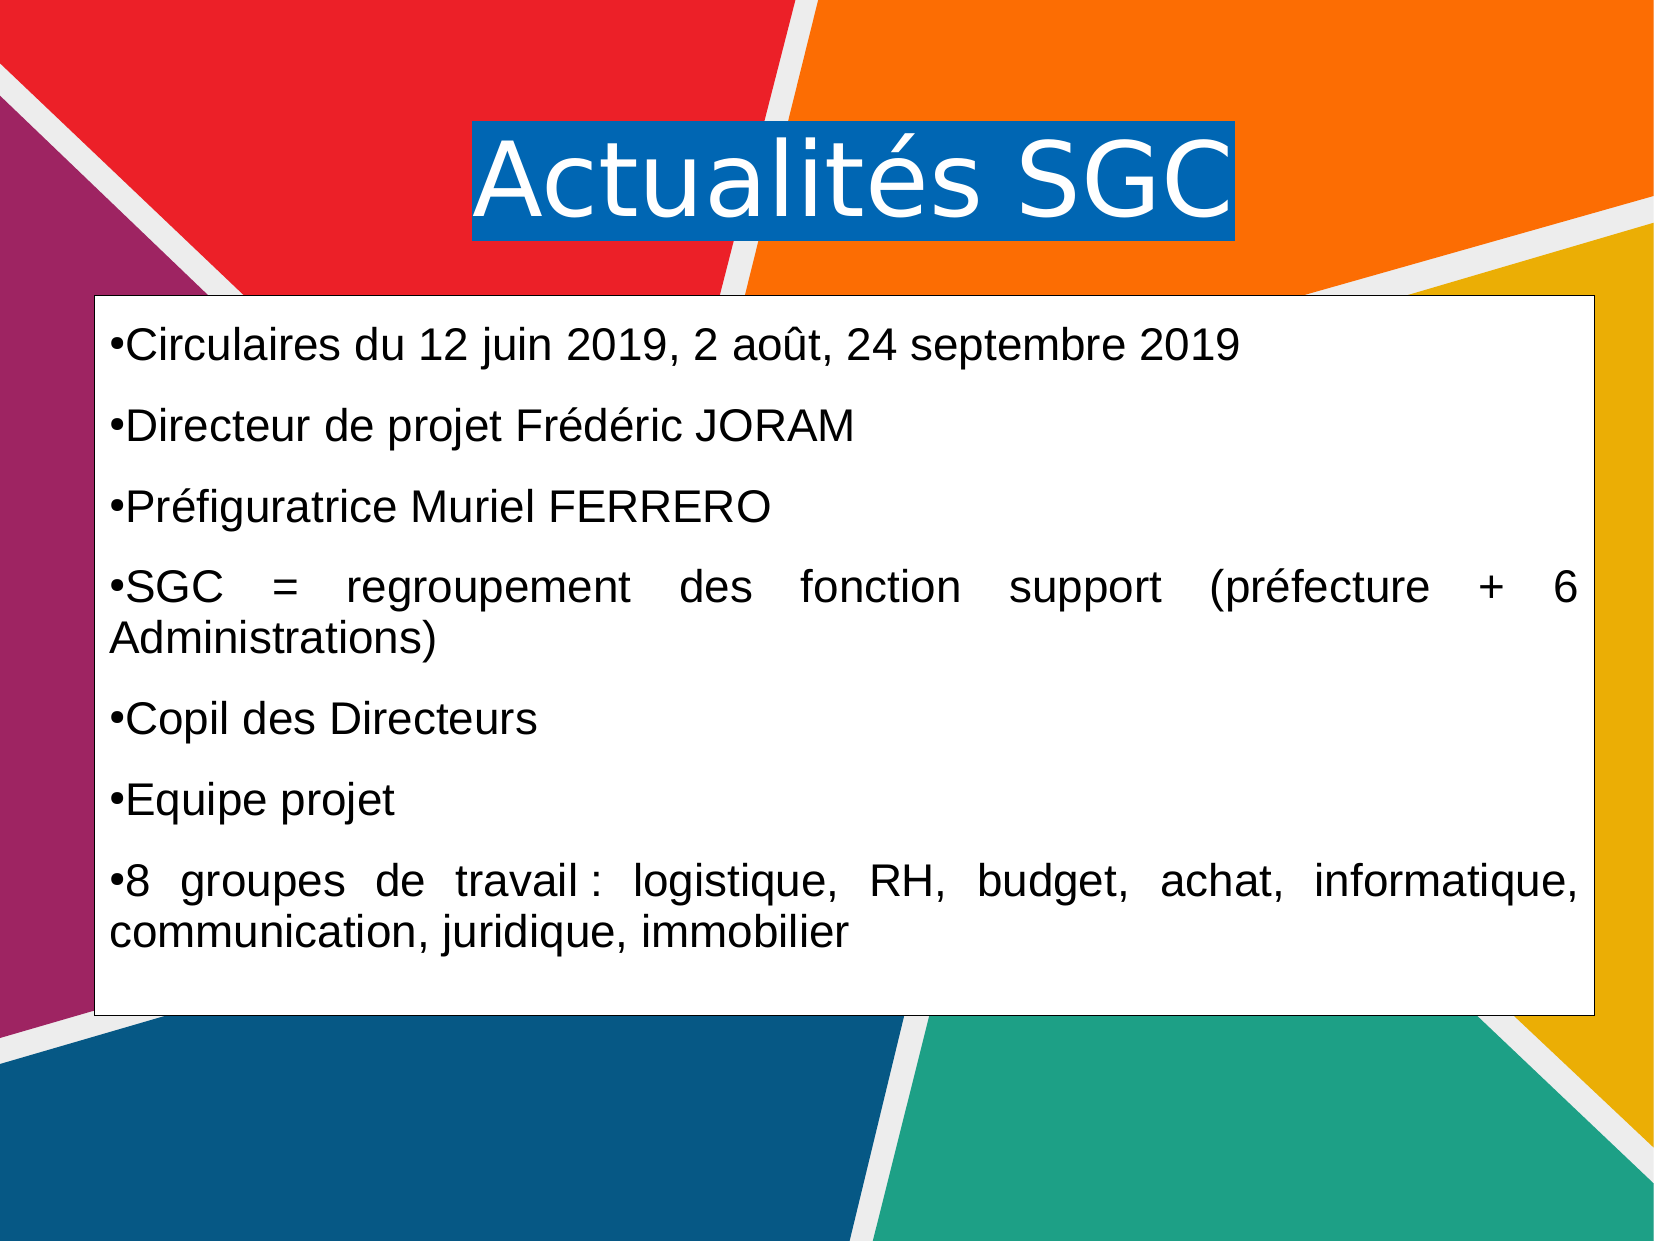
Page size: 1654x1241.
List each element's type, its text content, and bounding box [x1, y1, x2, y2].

text_box Circulaires du 12 juin 2019, 2 août, 24 septembre 2019 Directeur de projet Frédéric JORAM Préfiguratrice Muriel FERRERO SGC = regroupement des fonction support (préfecture + 6 Administrations) Copil des Directeurs Equipe projet 8 groupes de travail : logistique, RH, budget, achat, informatique, communication, juridique, immobilier [94, 295, 1595, 1016]
title Actualités SGC [136, 0, 1571, 200]
list [59, 200, 1619, 1241]
